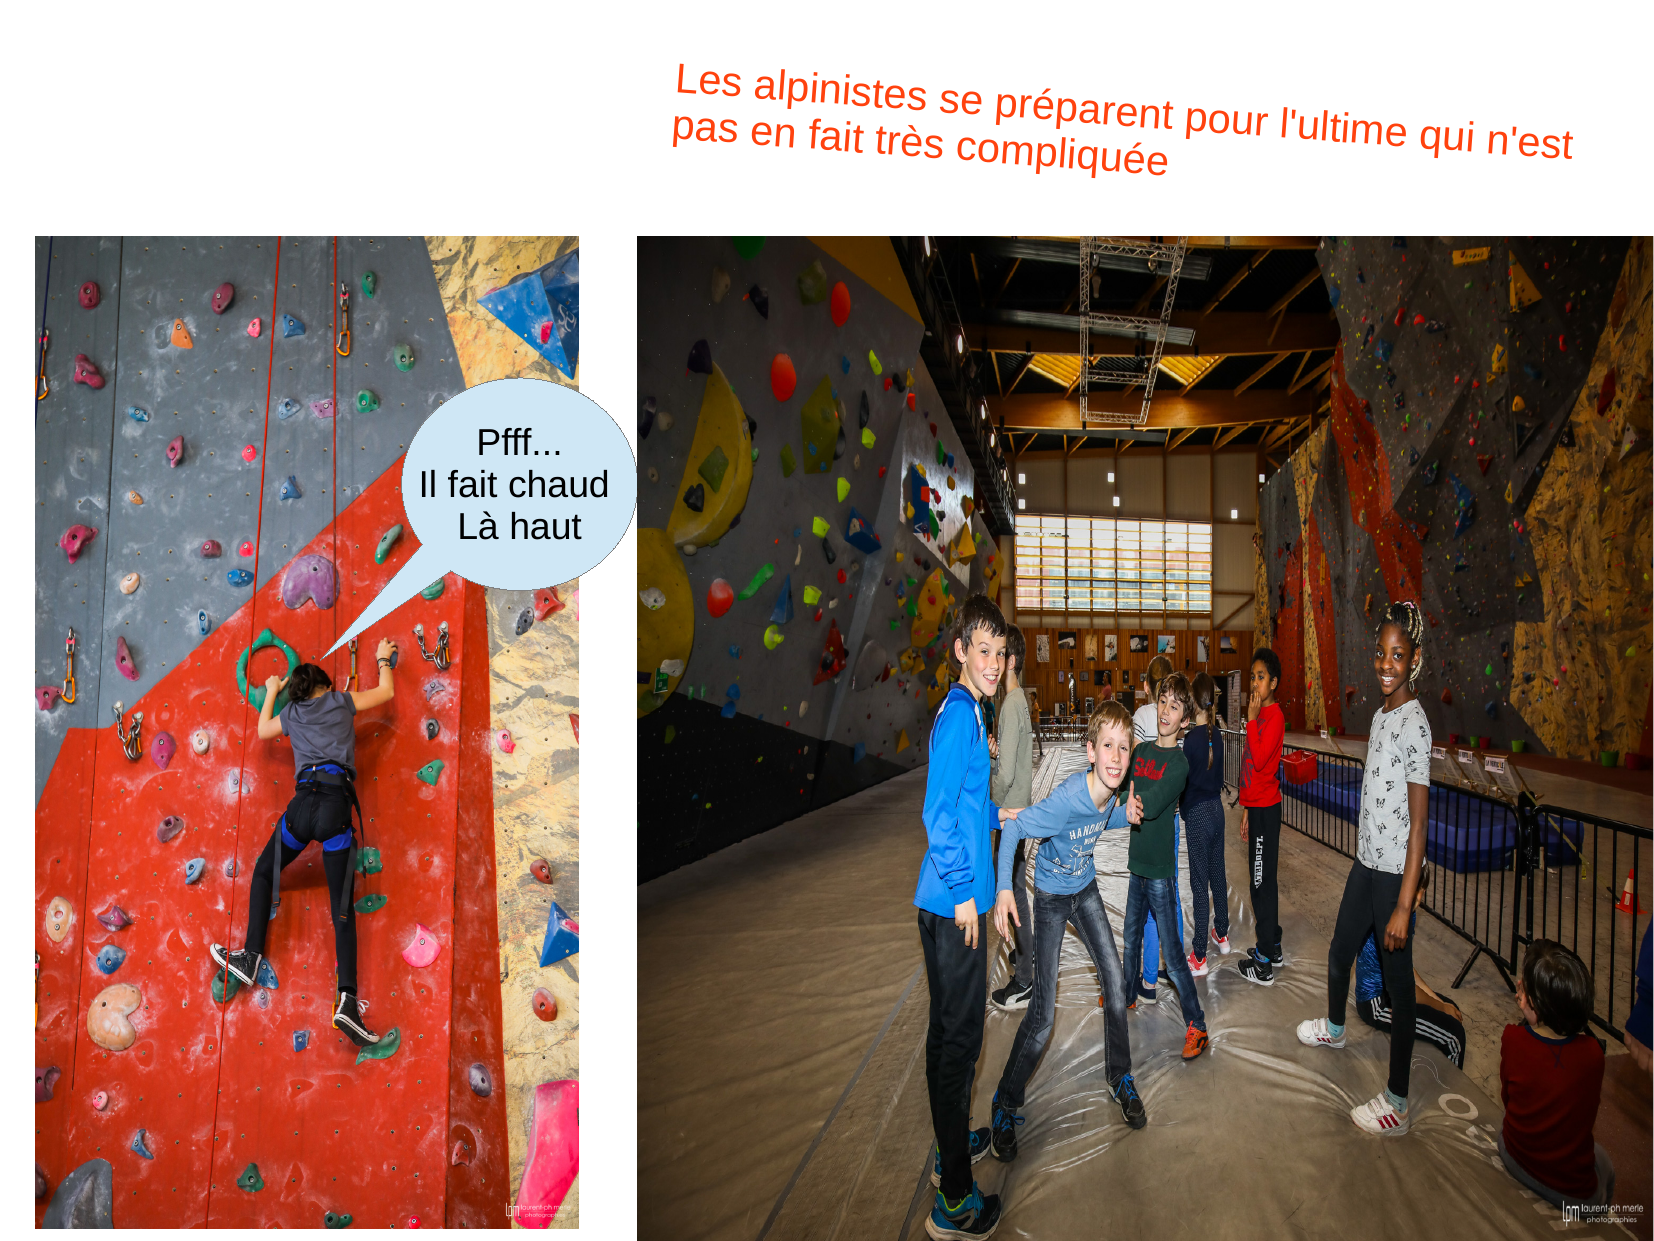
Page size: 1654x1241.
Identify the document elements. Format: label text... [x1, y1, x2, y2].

text_box Pfff... Il fait chaud Là haut [320, 377, 637, 661]
picture [35, 236, 579, 1229]
picture [637, 236, 1654, 1241]
text_box Les alpinistes se préparent pour l'ultime qui n'est pas en fait très compliquée [654, 46, 1629, 228]
